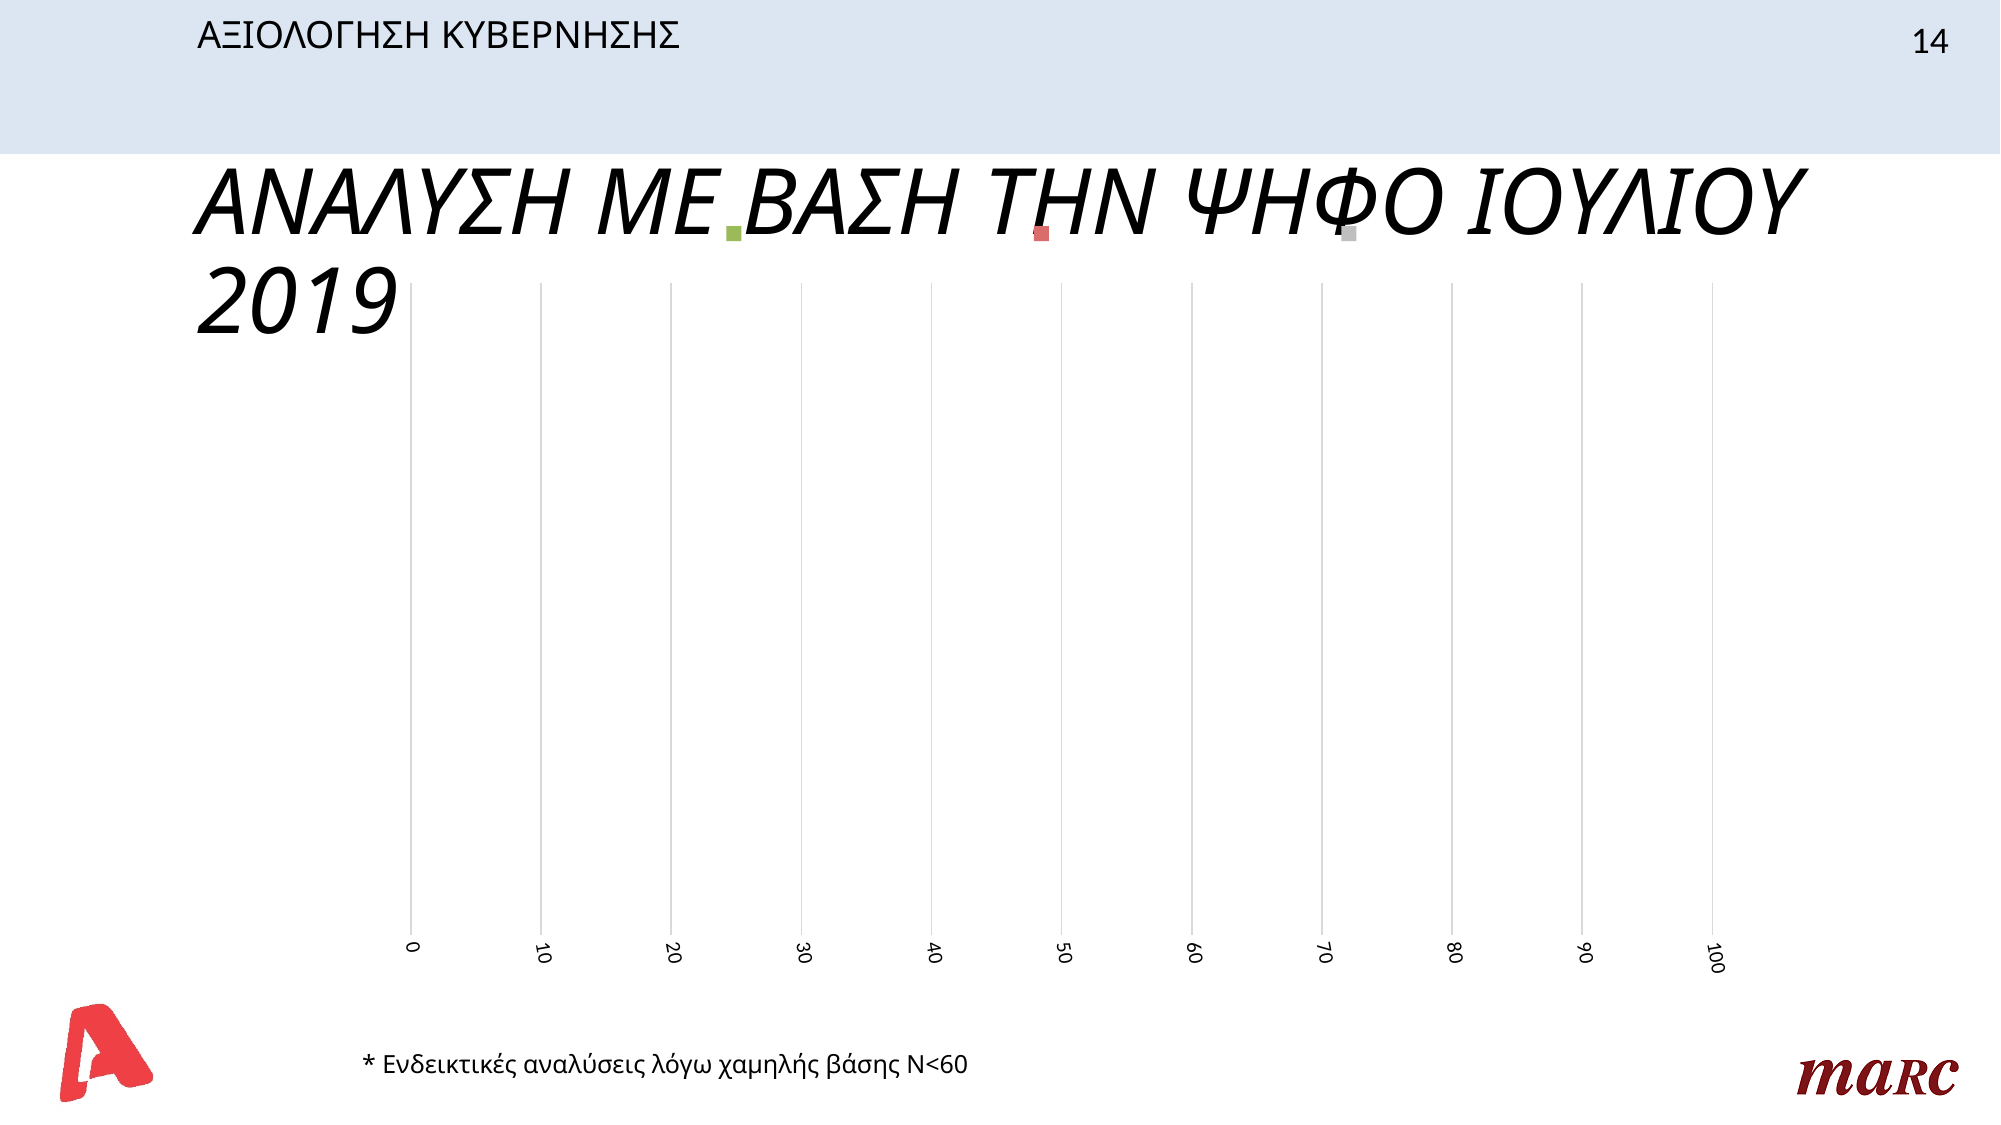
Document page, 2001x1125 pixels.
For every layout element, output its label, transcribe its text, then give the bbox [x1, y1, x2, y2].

title ΑΞΙΟΛΟΓΗΣΗ ΚΥΒΕΡΝΗΣΗΣ ΑΝΑΛΥΣΗ ΜΕ ΒΑΣΗ ΤΗΝ ΨΗΦΟ ΙΟΥΛΙΟΥ 2019 [137, 9, 1863, 142]
picture [0, 978, 201, 1121]
picture [1784, 1049, 1972, 1103]
chart [81, 174, 1823, 1028]
slide_number <αριθμός> [1863, 9, 1998, 142]
text_box * Ενδεικτικές αναλύσεις λόγω χαμηλής βάσης Ν<60 [347, 1041, 1091, 1086]
